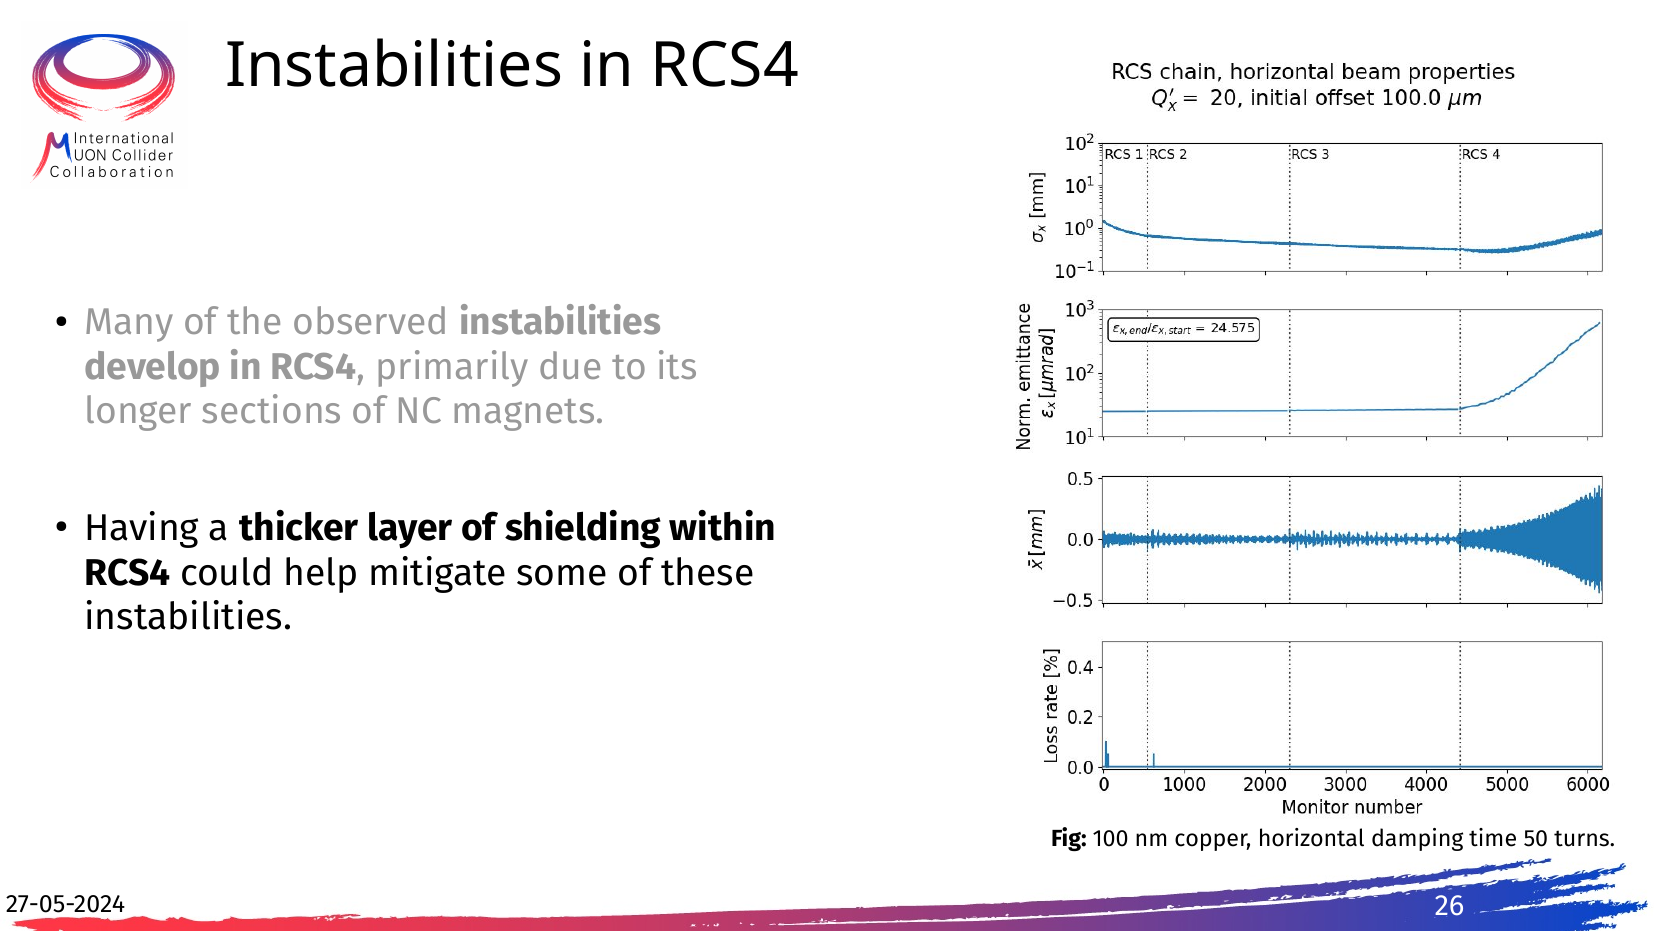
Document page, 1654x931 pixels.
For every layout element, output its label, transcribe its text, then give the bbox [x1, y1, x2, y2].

title Instabilities in RCS4 [225, 19, 1571, 181]
picture [0, 848, 1654, 931]
picture [21, 21, 188, 189]
list Many of the observed instabilities develop in RCS4, primarily due to its longer sections of NC magnets. Having a thicker layer of shielding within RCS4 could help mitigate some of these instabilities. [45, 300, 790, 646]
list Fig: 100 nm copper, horizontal damping time 50 turns. [1026, 826, 1621, 854]
picture [1008, 55, 1636, 826]
